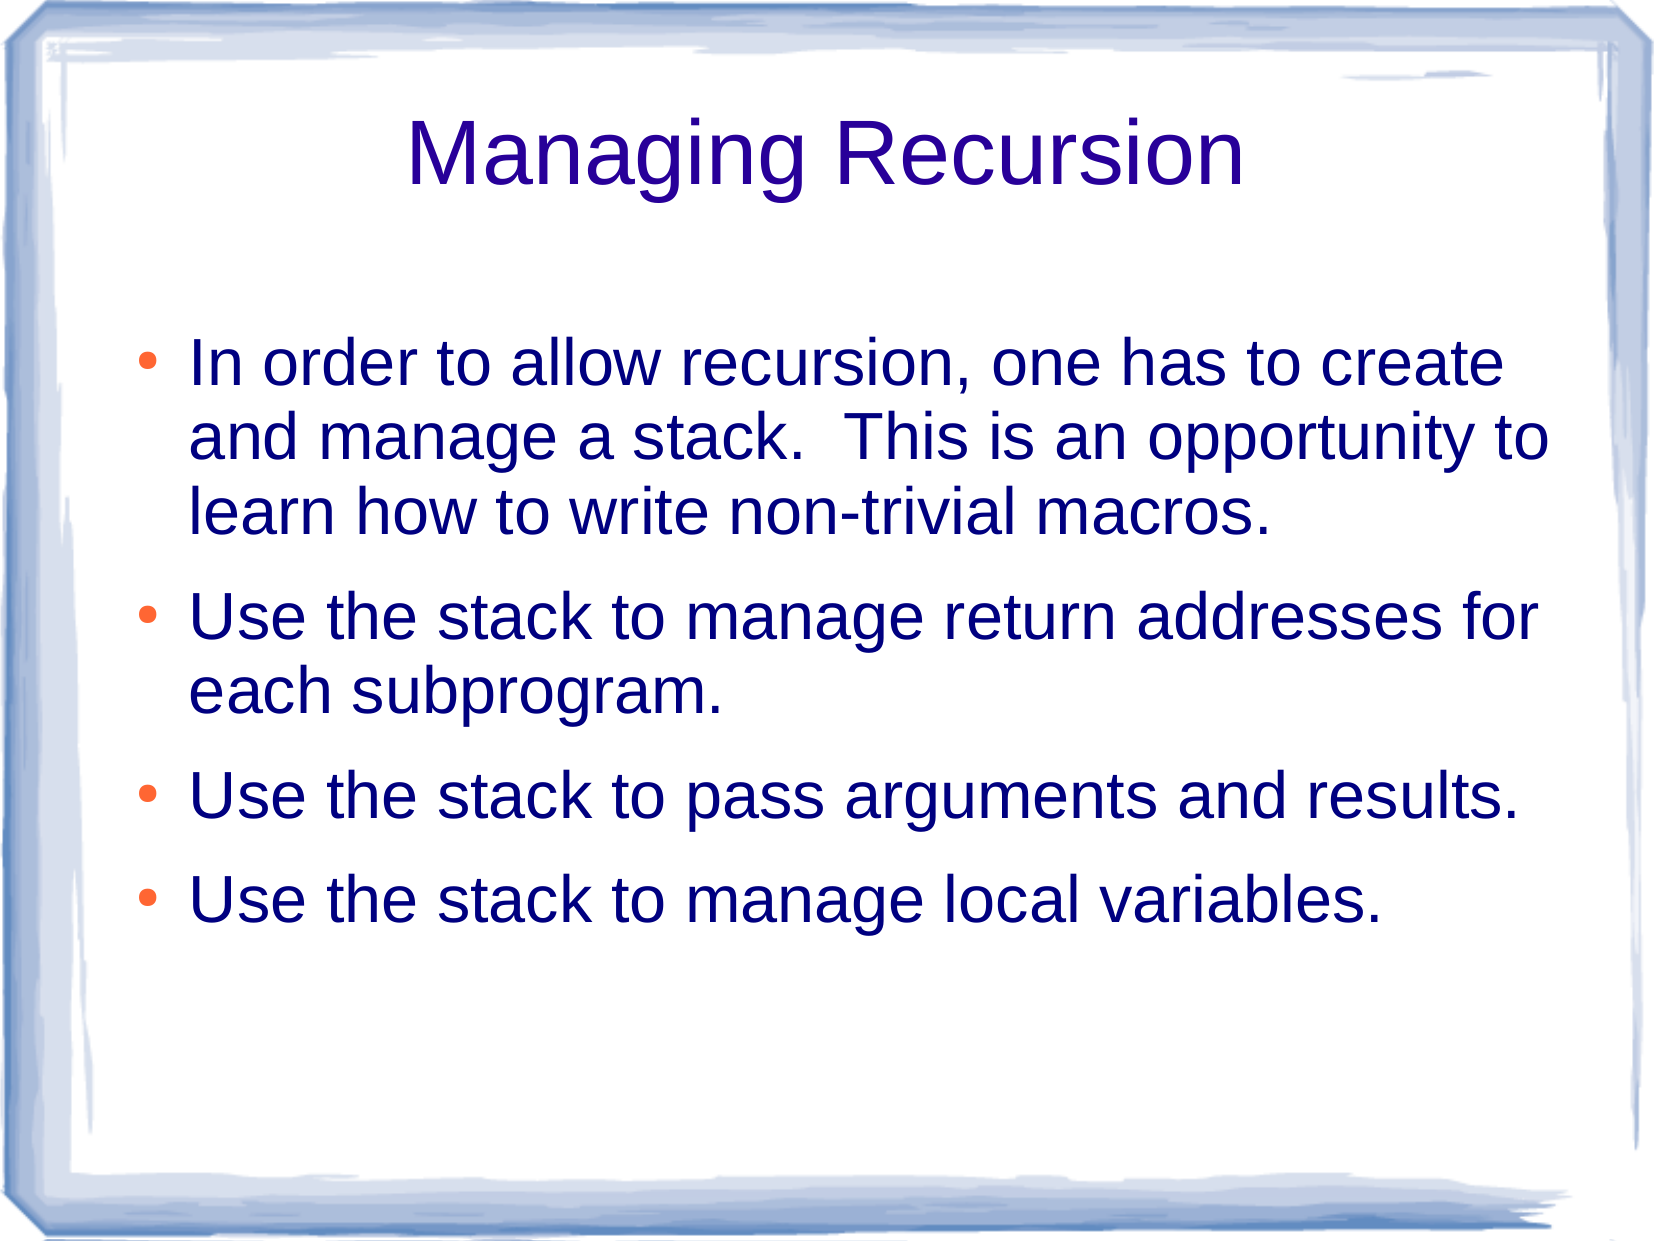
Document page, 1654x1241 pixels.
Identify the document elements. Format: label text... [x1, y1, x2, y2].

title Managing Recursion [82, 56, 1571, 250]
list In order to allow recursion, one has to create and manage a stack. This is an opportunity to learn how to write non-trivial macros. Use the stack to manage return addresses for each subprogram. Use the stack to pass arguments and results. Use the stack to manage local variables. [118, 324, 1571, 990]
picture [0, 0, 1654, 1241]
